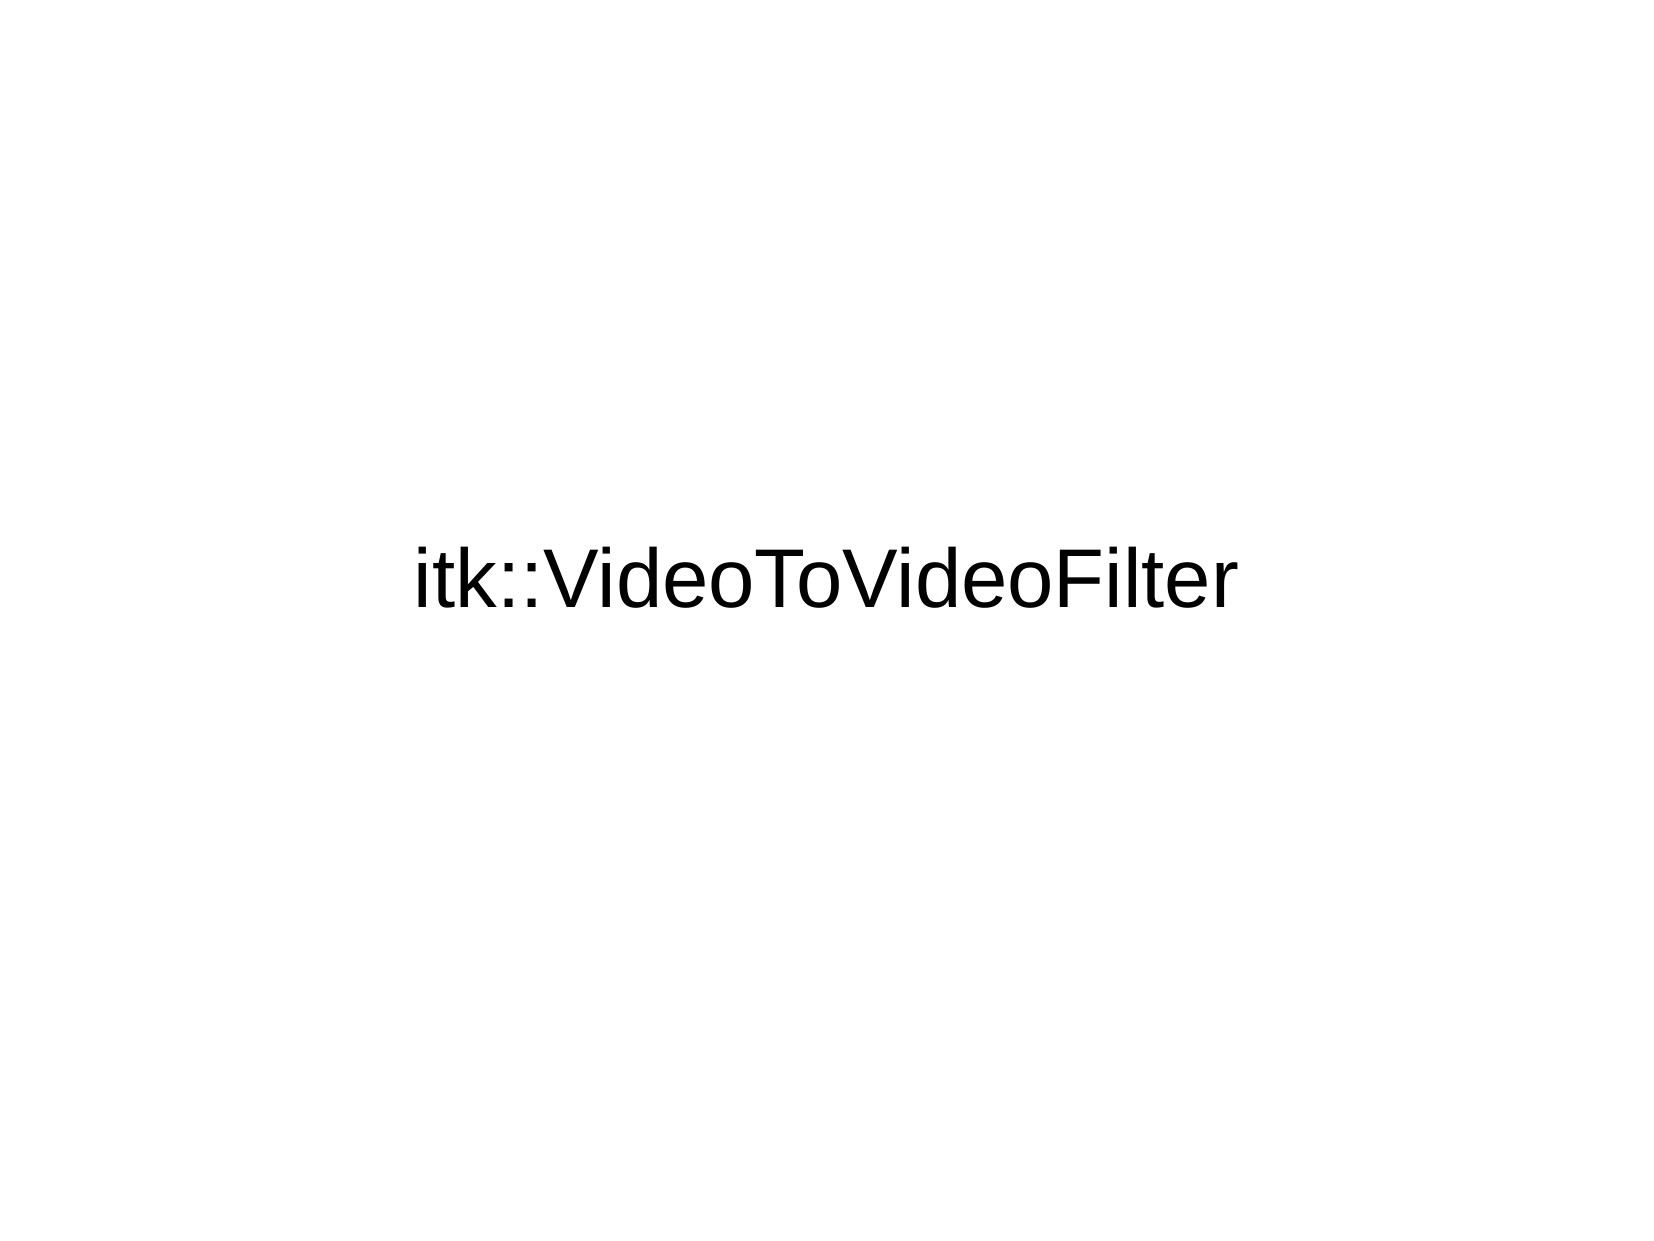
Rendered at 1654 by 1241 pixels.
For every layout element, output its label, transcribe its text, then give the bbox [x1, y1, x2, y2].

subtitle itk::VideoToVideoFilter [82, 56, 1571, 1102]
